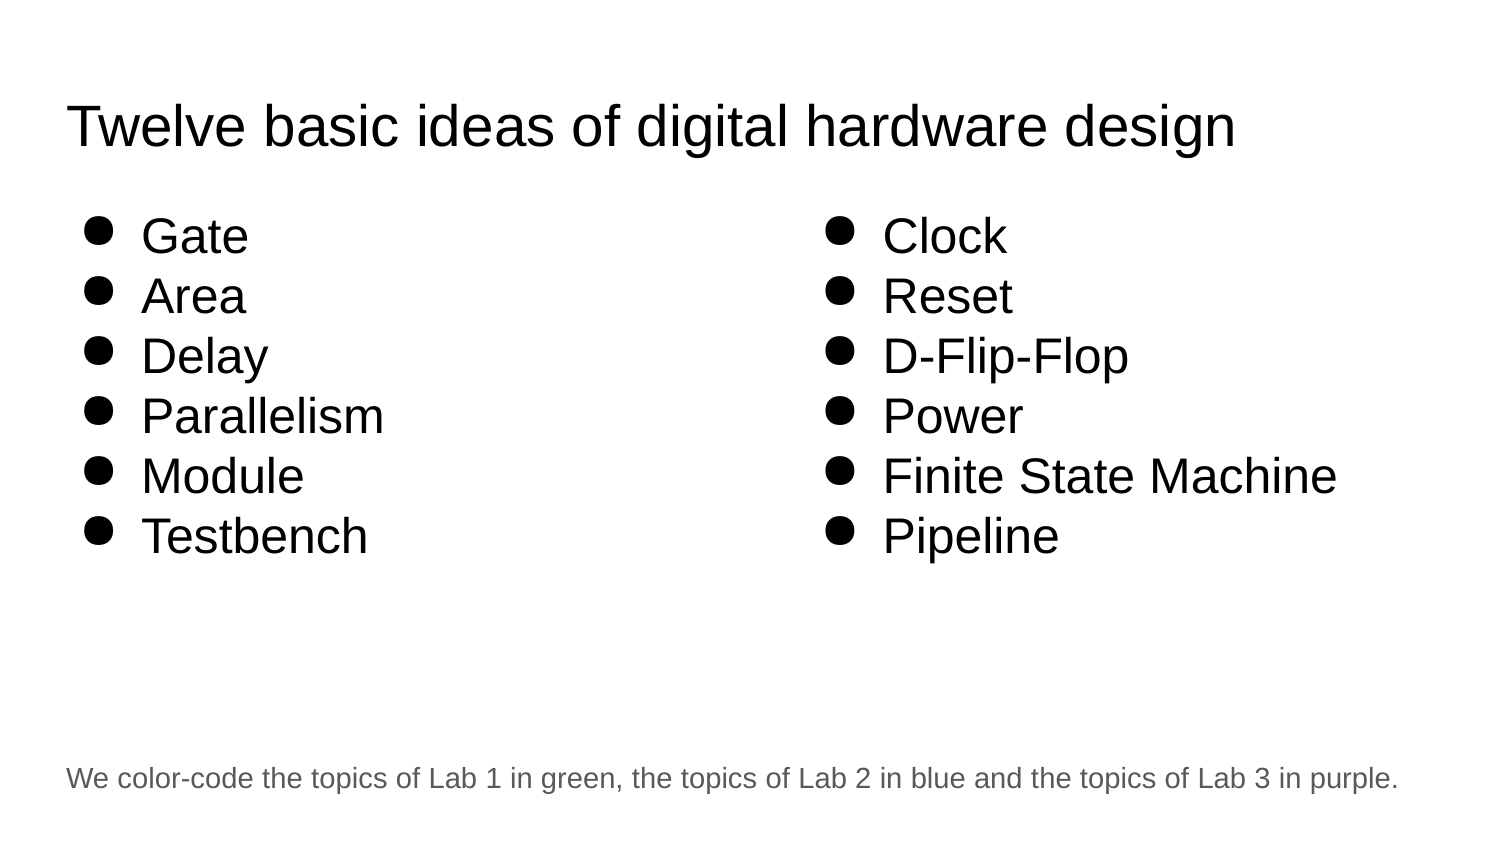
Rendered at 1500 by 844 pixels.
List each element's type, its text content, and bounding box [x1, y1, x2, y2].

list Clock Reset D-Flip-Flop Power Finite State Machine Pipeline [792, 189, 1449, 681]
list Gate Area Delay Parallelism Module Testbench [51, 189, 708, 681]
list We color-code the topics of Lab 1 in green, the topics of Lab 2 in blue and the topics of Lab 3 in purple. [51, 744, 1419, 808]
title Twelve basic ideas of digital hardware design [51, 72, 1449, 167]
